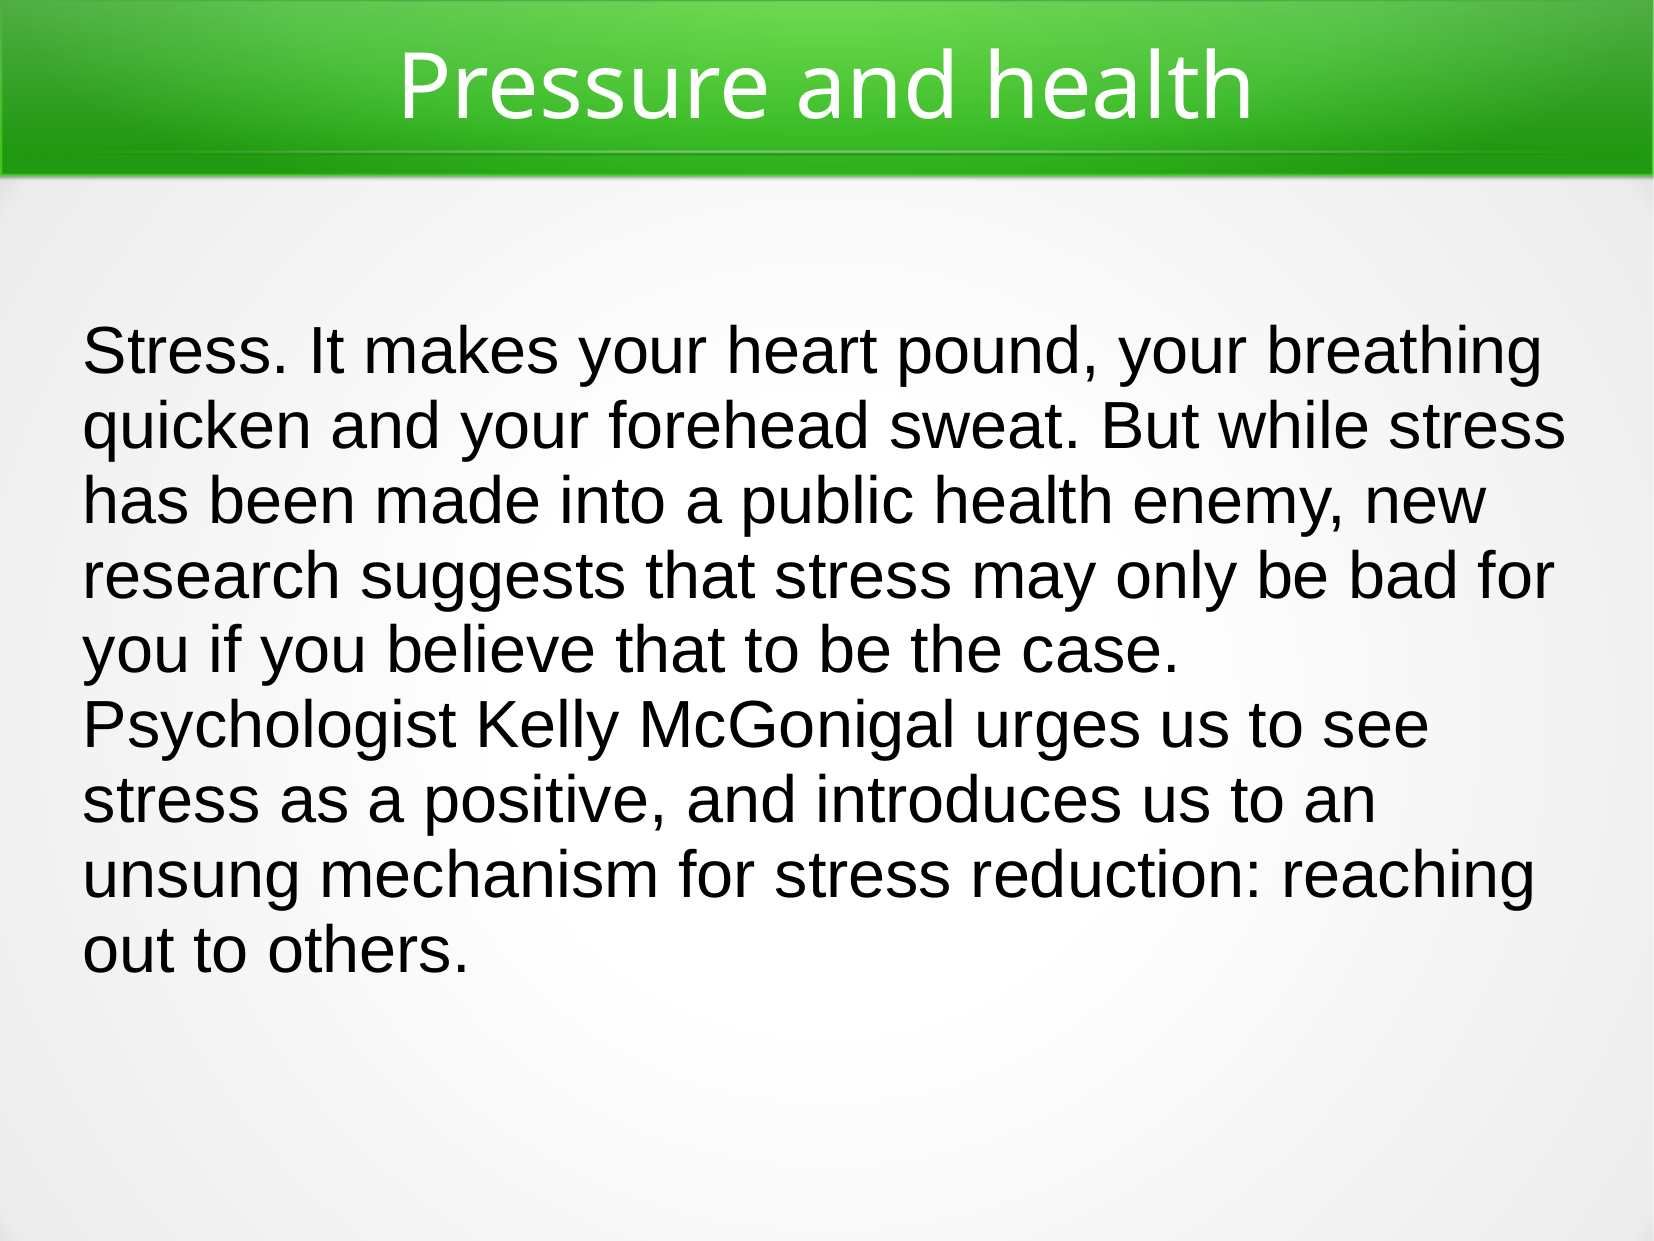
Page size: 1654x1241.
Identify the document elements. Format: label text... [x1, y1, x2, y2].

picture [0, 0, 1654, 1241]
subtitle Stress. It makes your heart pound, your breathing quicken and your forehead sweat. But while stress has been made into a public health enemy, new research suggests that stress may only be bad for you if you believe that to be the case. Psychologist Kelly McGonigal urges us to see stress as a positive, and introduces us to an unsung mechanism for stress reduction: reaching out to others. [82, 290, 1571, 1010]
title Pressure and health [82, 11, 1571, 154]
